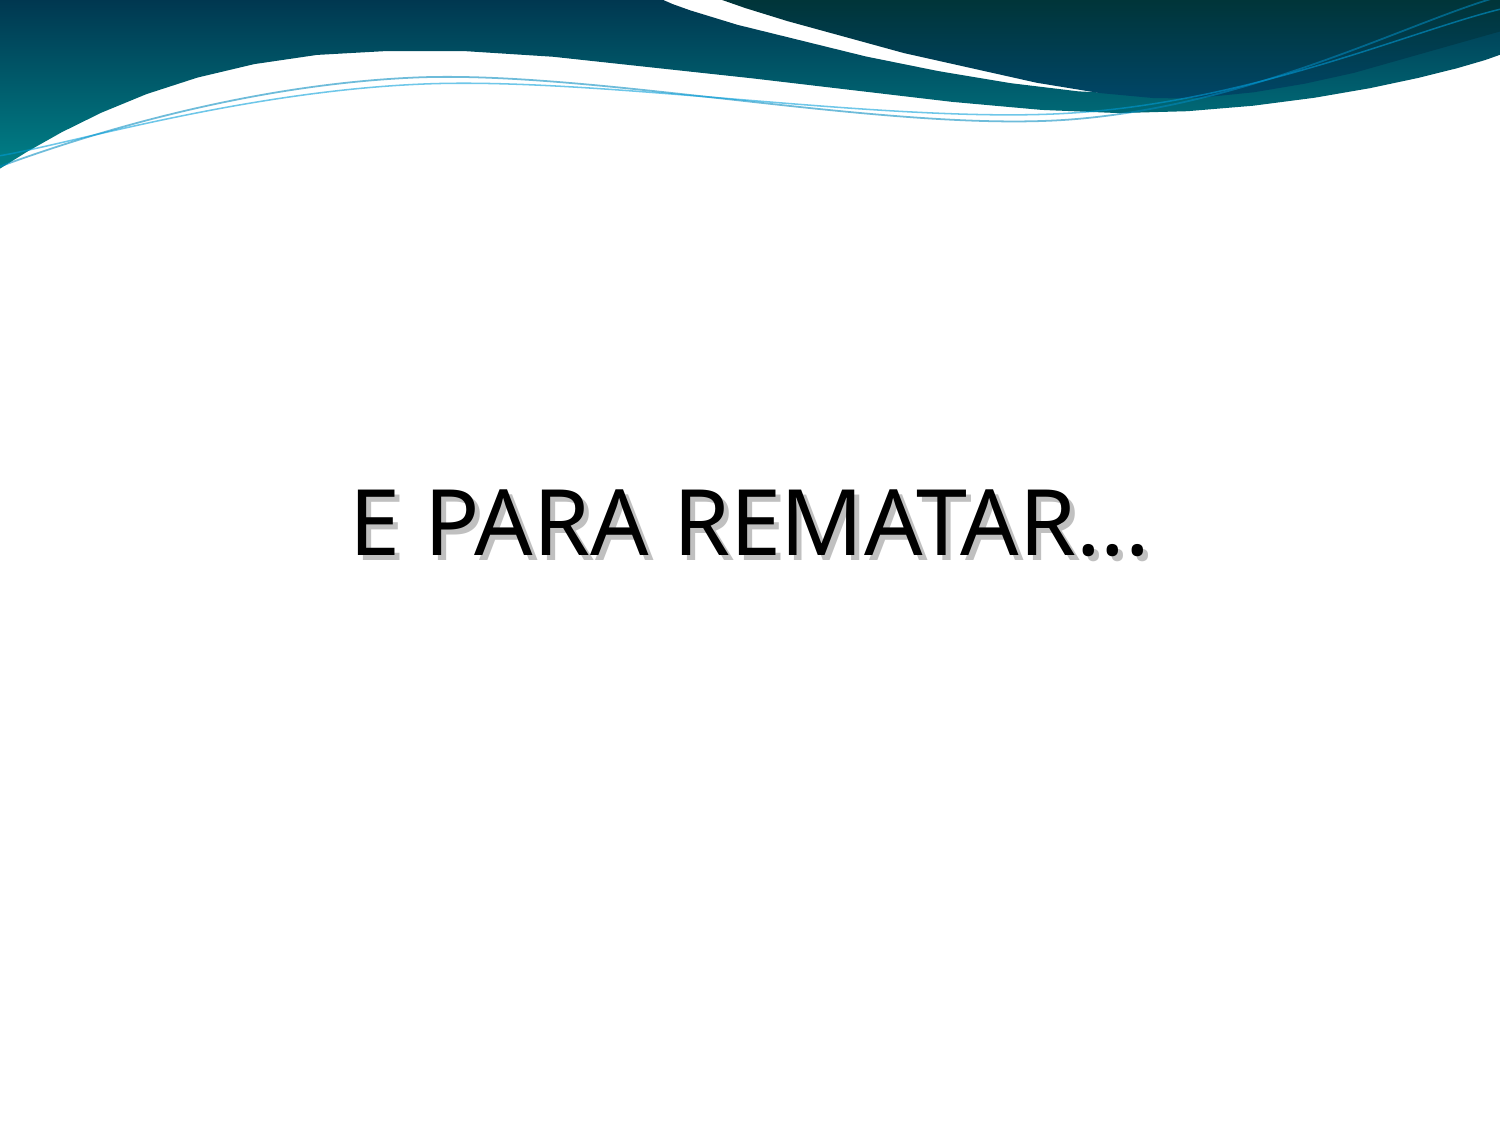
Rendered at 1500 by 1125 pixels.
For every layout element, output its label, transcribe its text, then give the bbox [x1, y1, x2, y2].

text_box E PARA REMATAR... [266, 456, 1234, 581]
